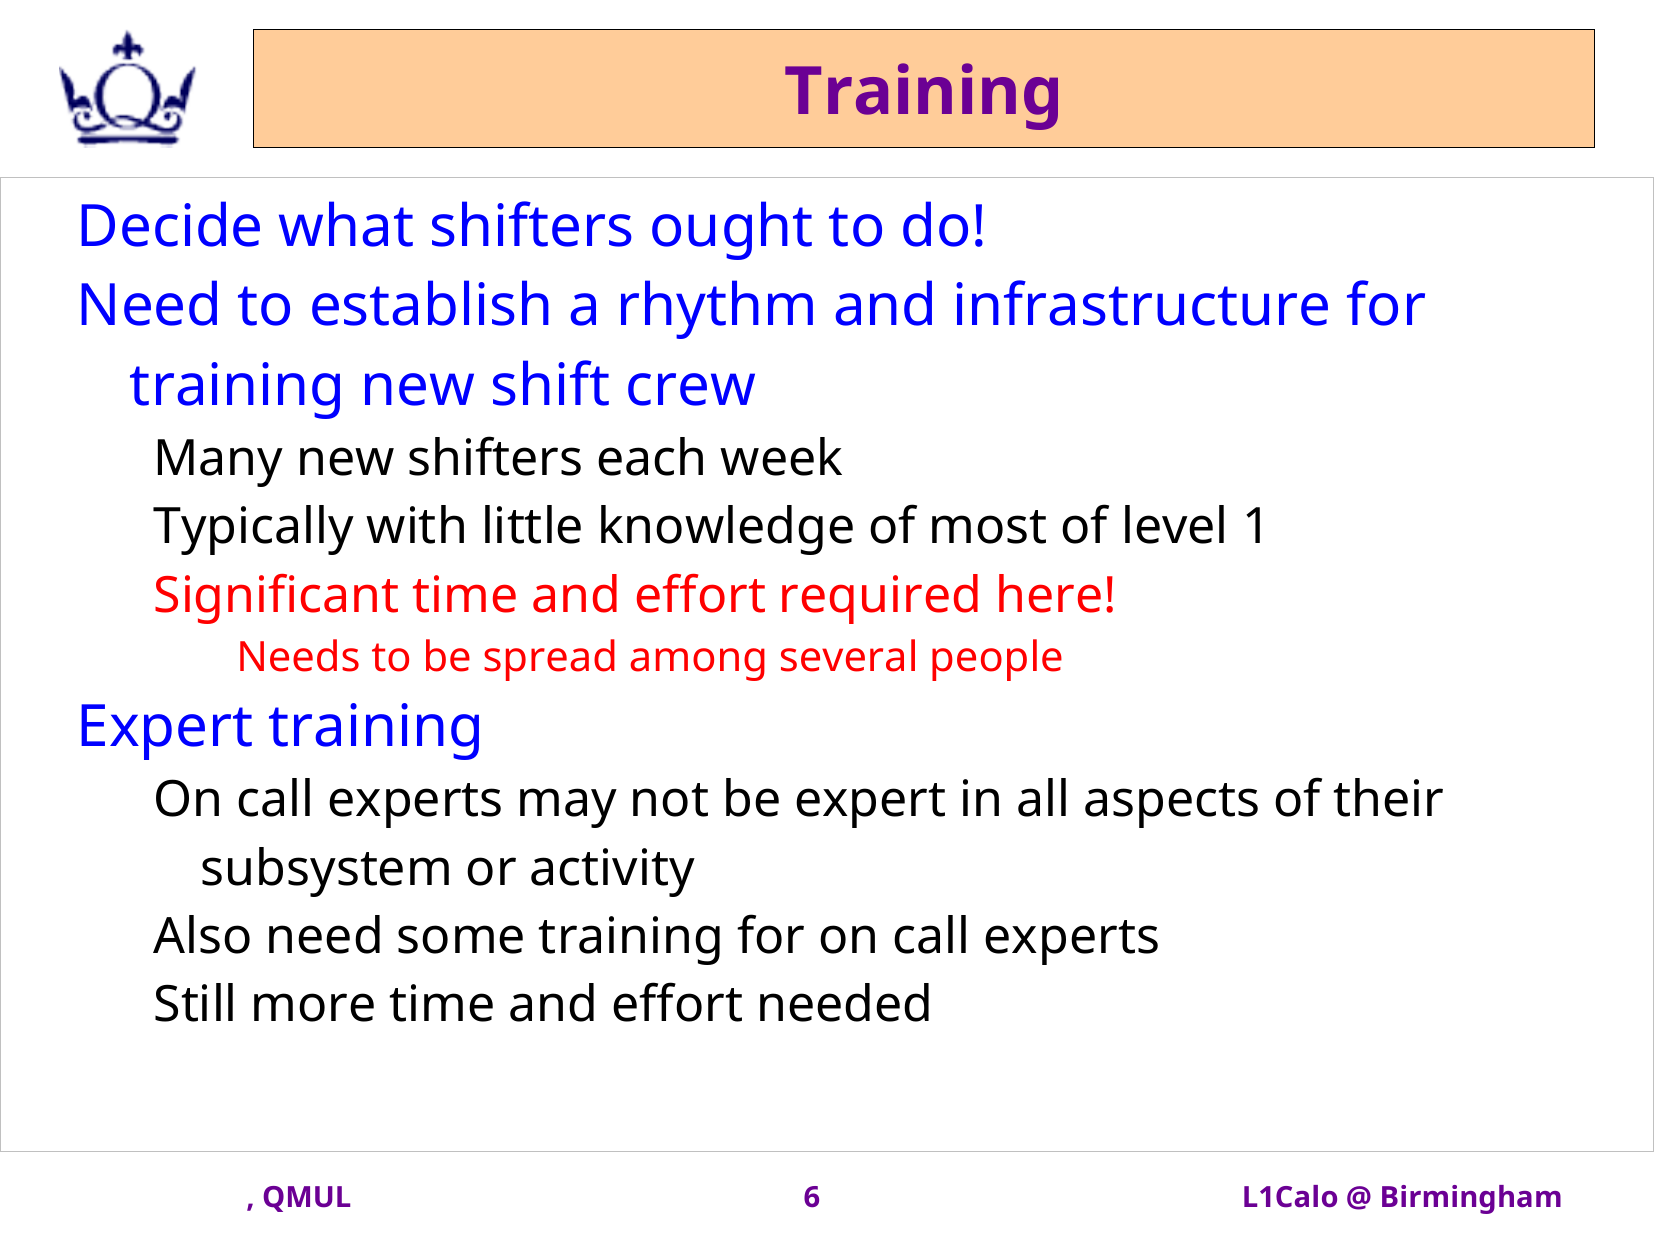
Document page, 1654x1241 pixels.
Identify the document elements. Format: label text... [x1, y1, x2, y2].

title Training [253, 29, 1595, 148]
list Decide what shifters ought to do! Need to establish a rhythm and infrastructure for training new shift crew Many new shifters each week Typically with little knowledge of most of level 1 Significant time and effort required here! Needs to be spread among several people Expert training On call experts may not be expert in all aspects of their subsystem or activity Also need some training for on call experts Still more time and effort needed [59, 184, 1603, 1104]
picture [59, 29, 200, 148]
